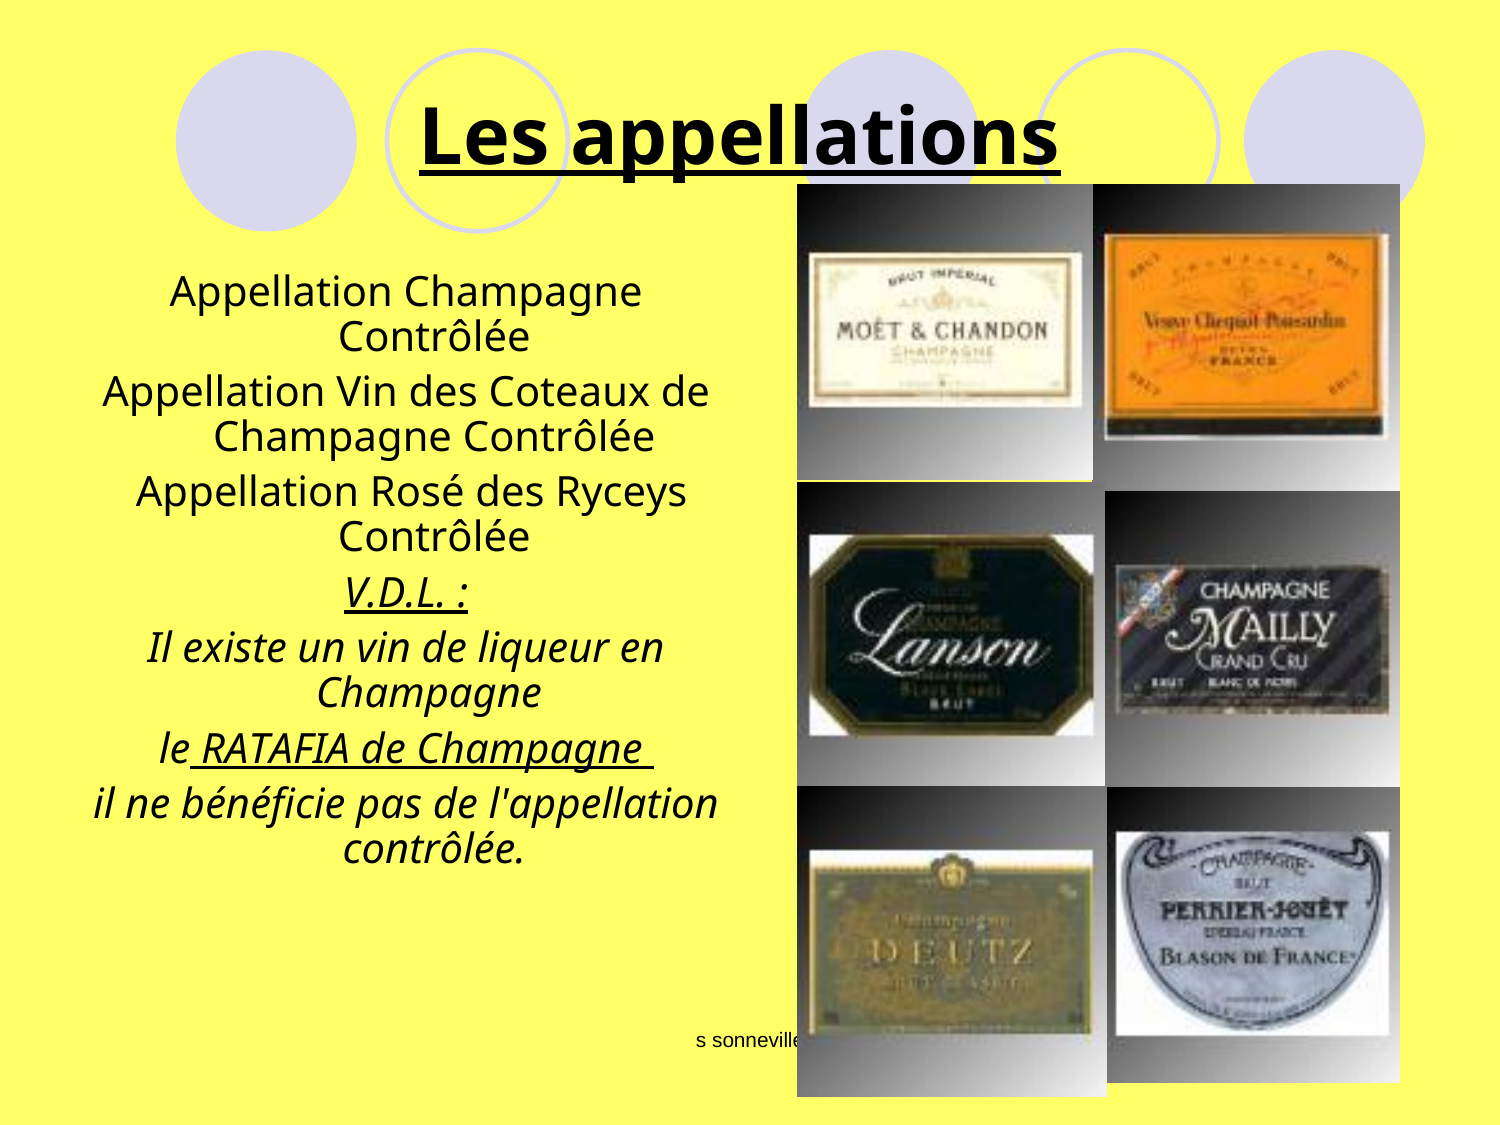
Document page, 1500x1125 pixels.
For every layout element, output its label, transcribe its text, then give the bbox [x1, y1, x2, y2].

list Appellation Champagne Contrôlée Appellation Vin des Coteaux de Champagne Contrôlée Appellation Rosé des Ryceys Contrôlée V.D.L. : Il existe un vin de liqueur en Champagne le RATAFIA de Champagne il ne bénéficie pas de l'appellation contrôlée. [75, 262, 738, 1006]
title Les appellations [75, 45, 1426, 233]
picture [797, 184, 1400, 1097]
